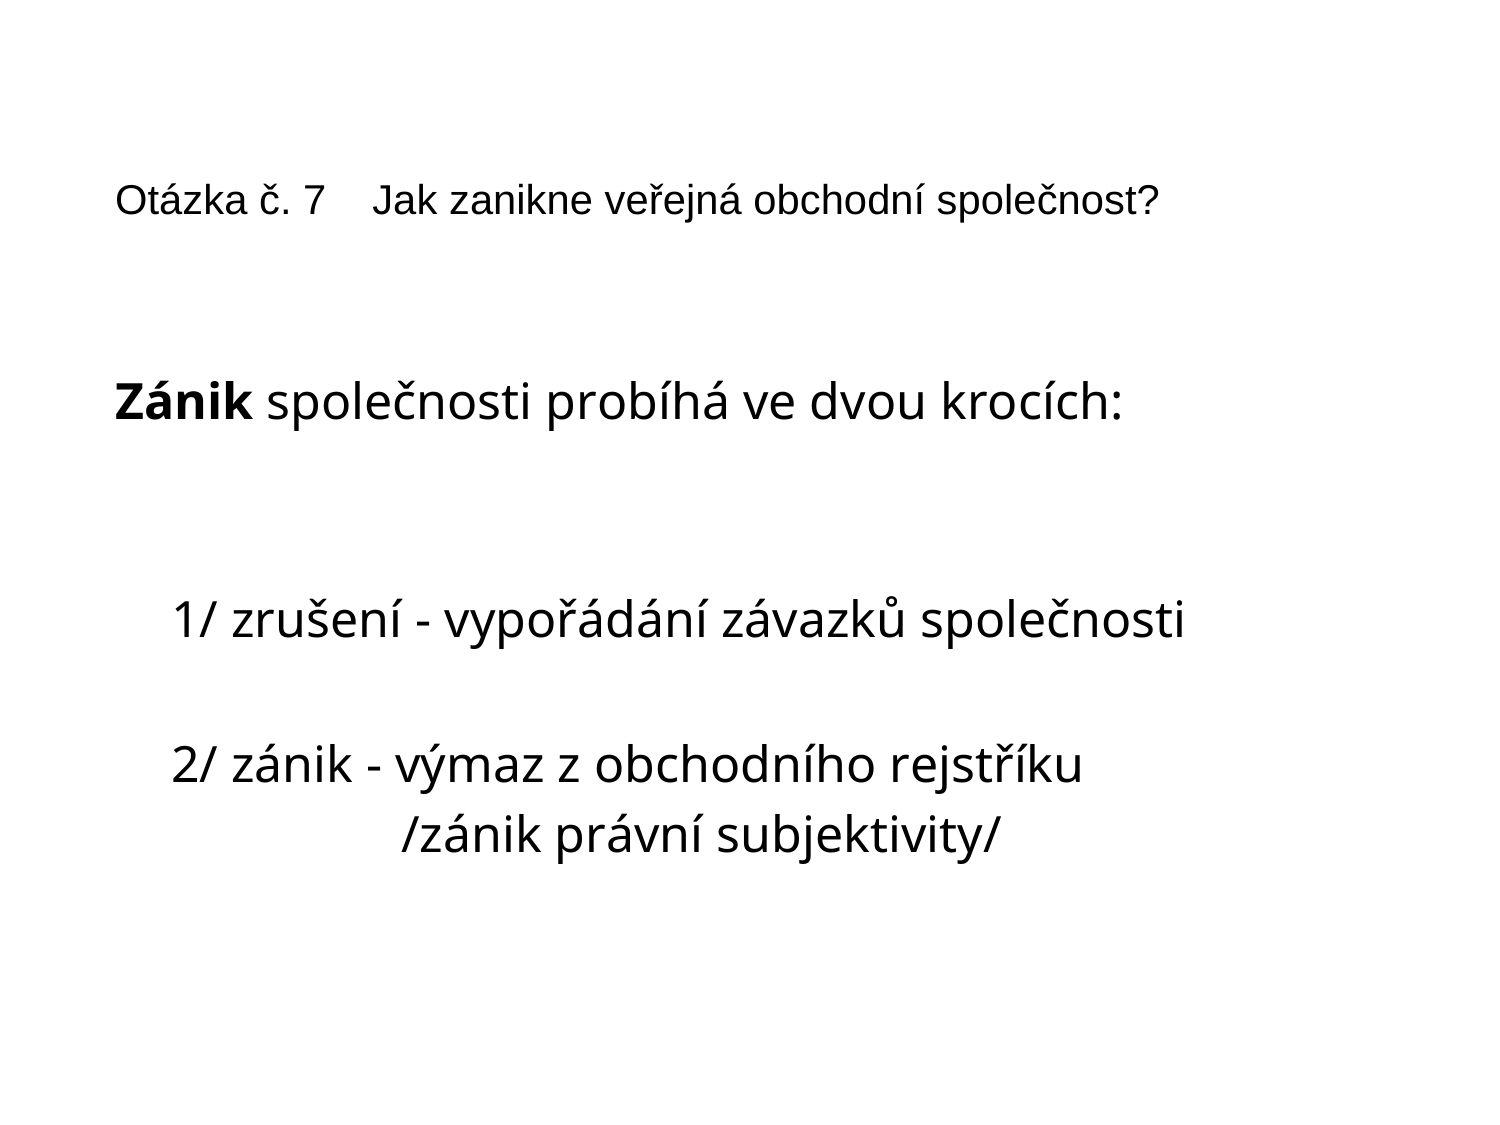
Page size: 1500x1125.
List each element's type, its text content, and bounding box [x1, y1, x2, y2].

title Otázka č. 7 Jak zanikne veřejná obchodní společnost? [100, 42, 1407, 231]
list Zánik společnosti probíhá ve dvou krocích: 1/ zrušení - vypořádání závazků společnosti 2/ zánik - výmaz z obchodního rejstříku /zánik právní subjektivity/ [100, 299, 1425, 975]
